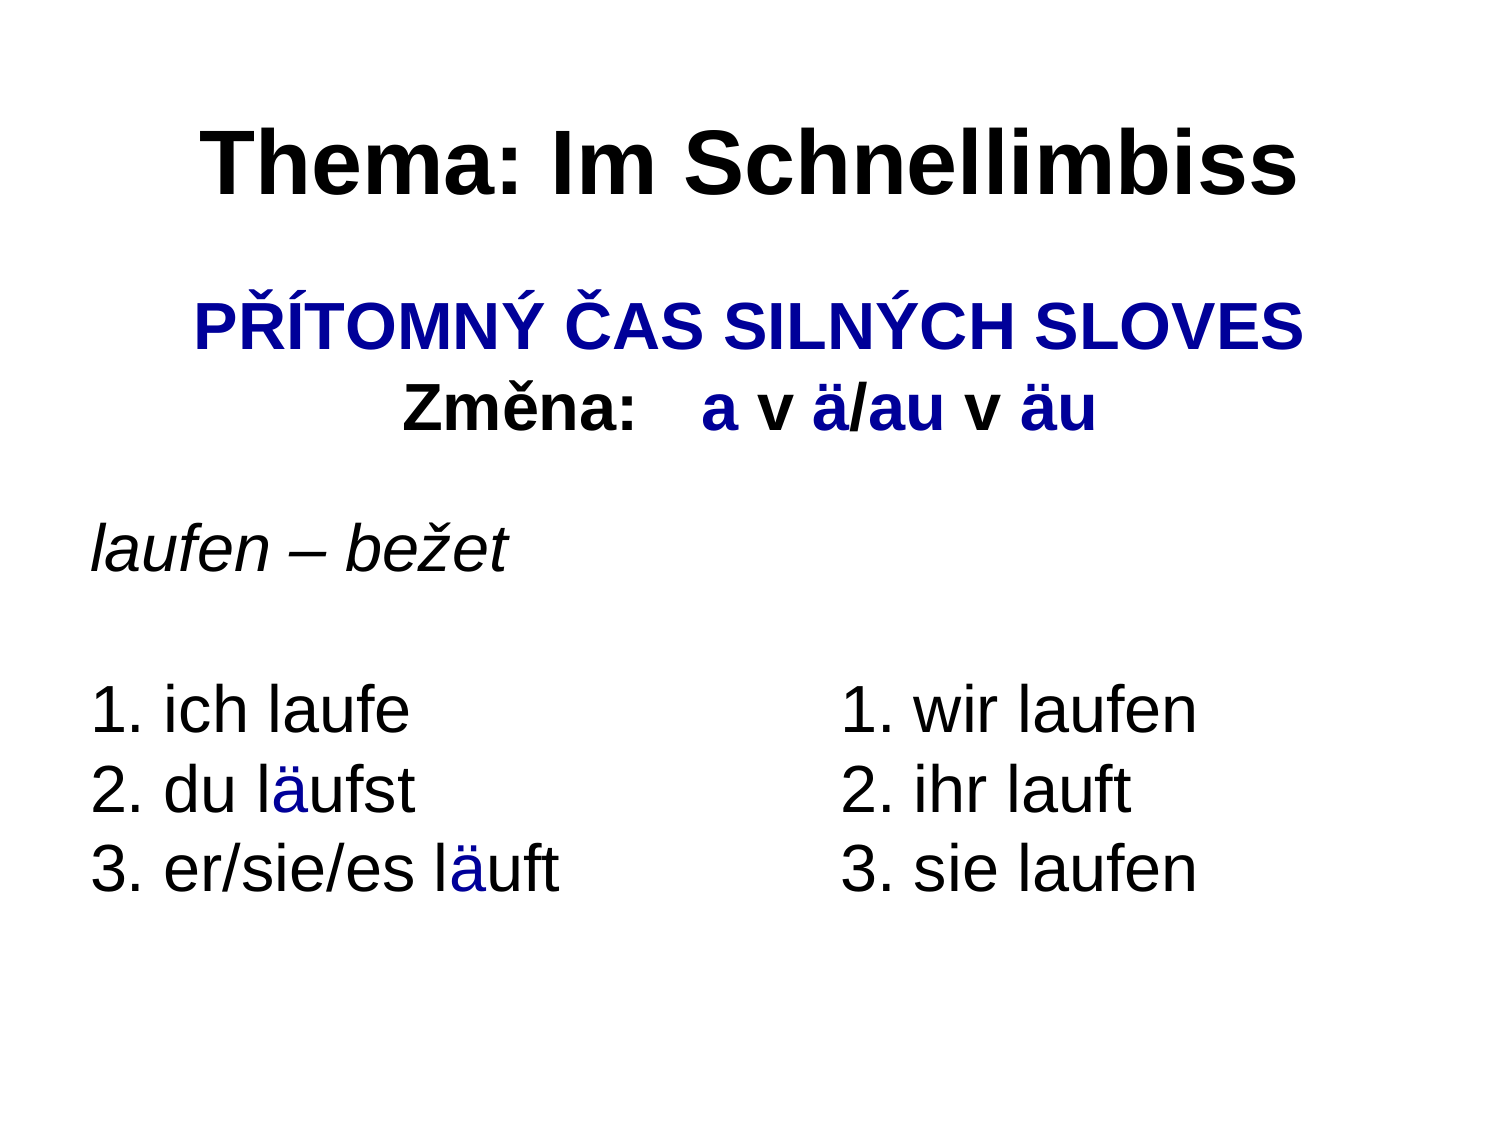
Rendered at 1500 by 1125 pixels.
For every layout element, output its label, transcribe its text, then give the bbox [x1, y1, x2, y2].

title Thema: Im Schnellimbiss [75, 47, 1426, 268]
list PŘÍTOMNÝ ČAS SILNÝCH SLOVES Změna: a v ä/au v äu laufen – bežet 1. ich laufe 1. wir laufen 2. du läufst 2. ihr lauft 3. er/sie/es läuft 3. sie laufen [75, 290, 1426, 988]
